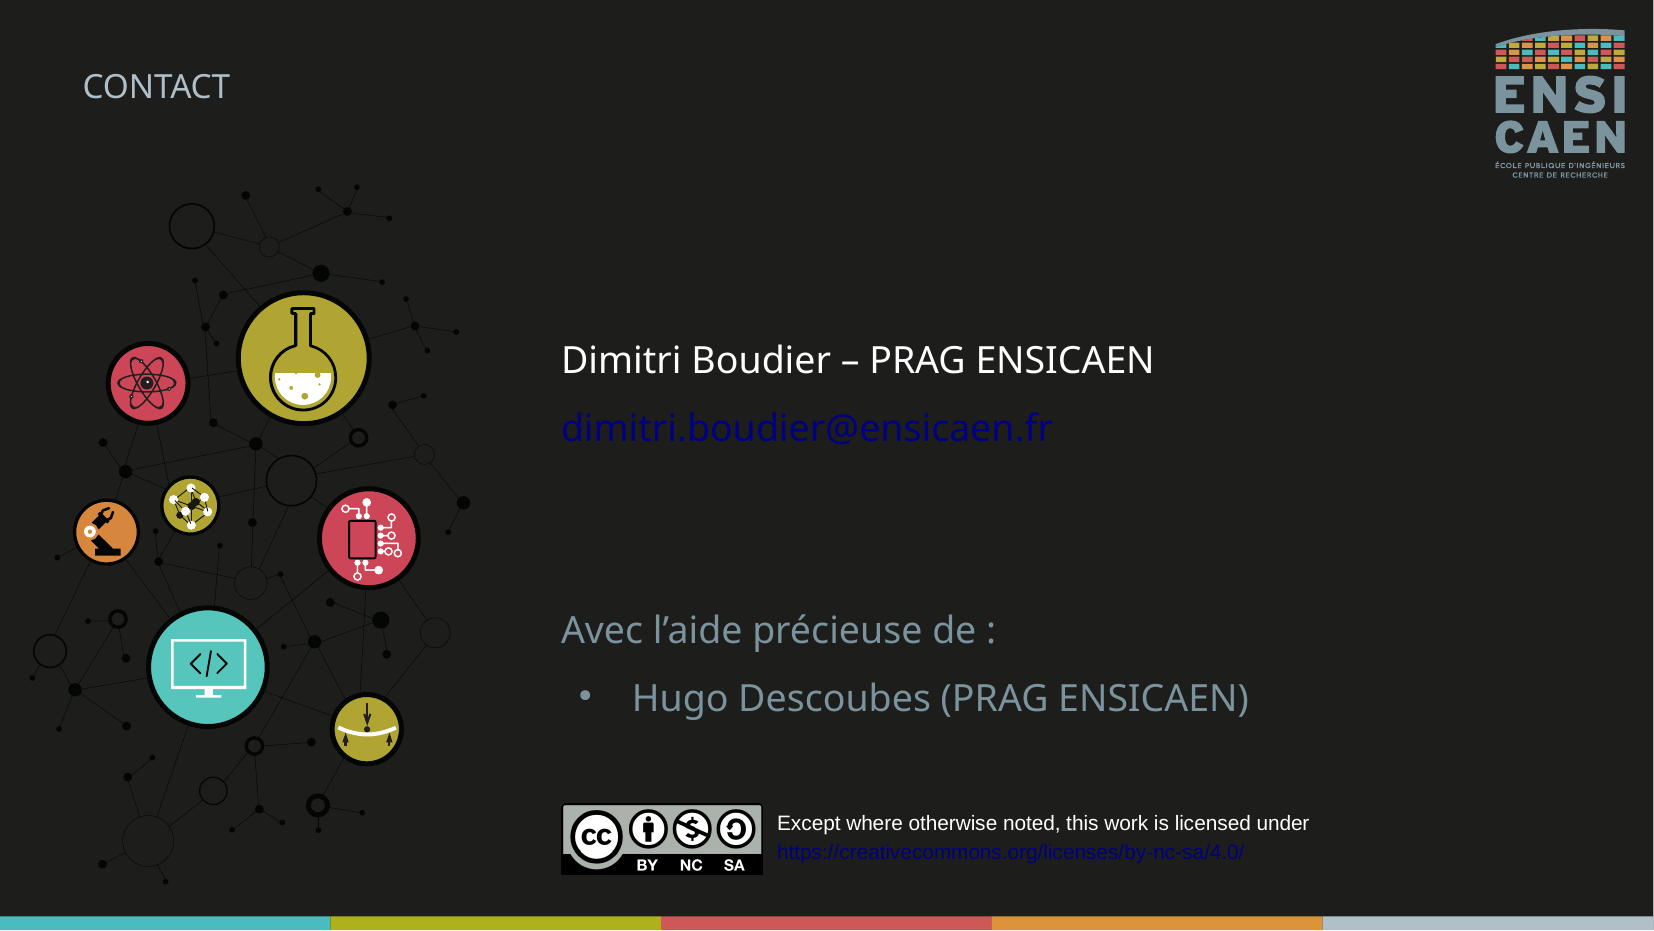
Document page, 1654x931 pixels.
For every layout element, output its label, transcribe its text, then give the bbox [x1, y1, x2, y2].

picture [561, 803, 763, 875]
text_box Except where otherwise noted, this work is licensed under https://creativecommons.org/licenses/by-nc-sa/4.0/ [763, 803, 1325, 872]
title CONTACT [82, 0, 1467, 148]
list Dimitri Boudier – PRAG ENSICAEN dimitri.boudier@ensicaen.fr Avec l’aide précieuse de : Hugo Descoubes (PRAG ENSICAEN) [561, 265, 1565, 827]
